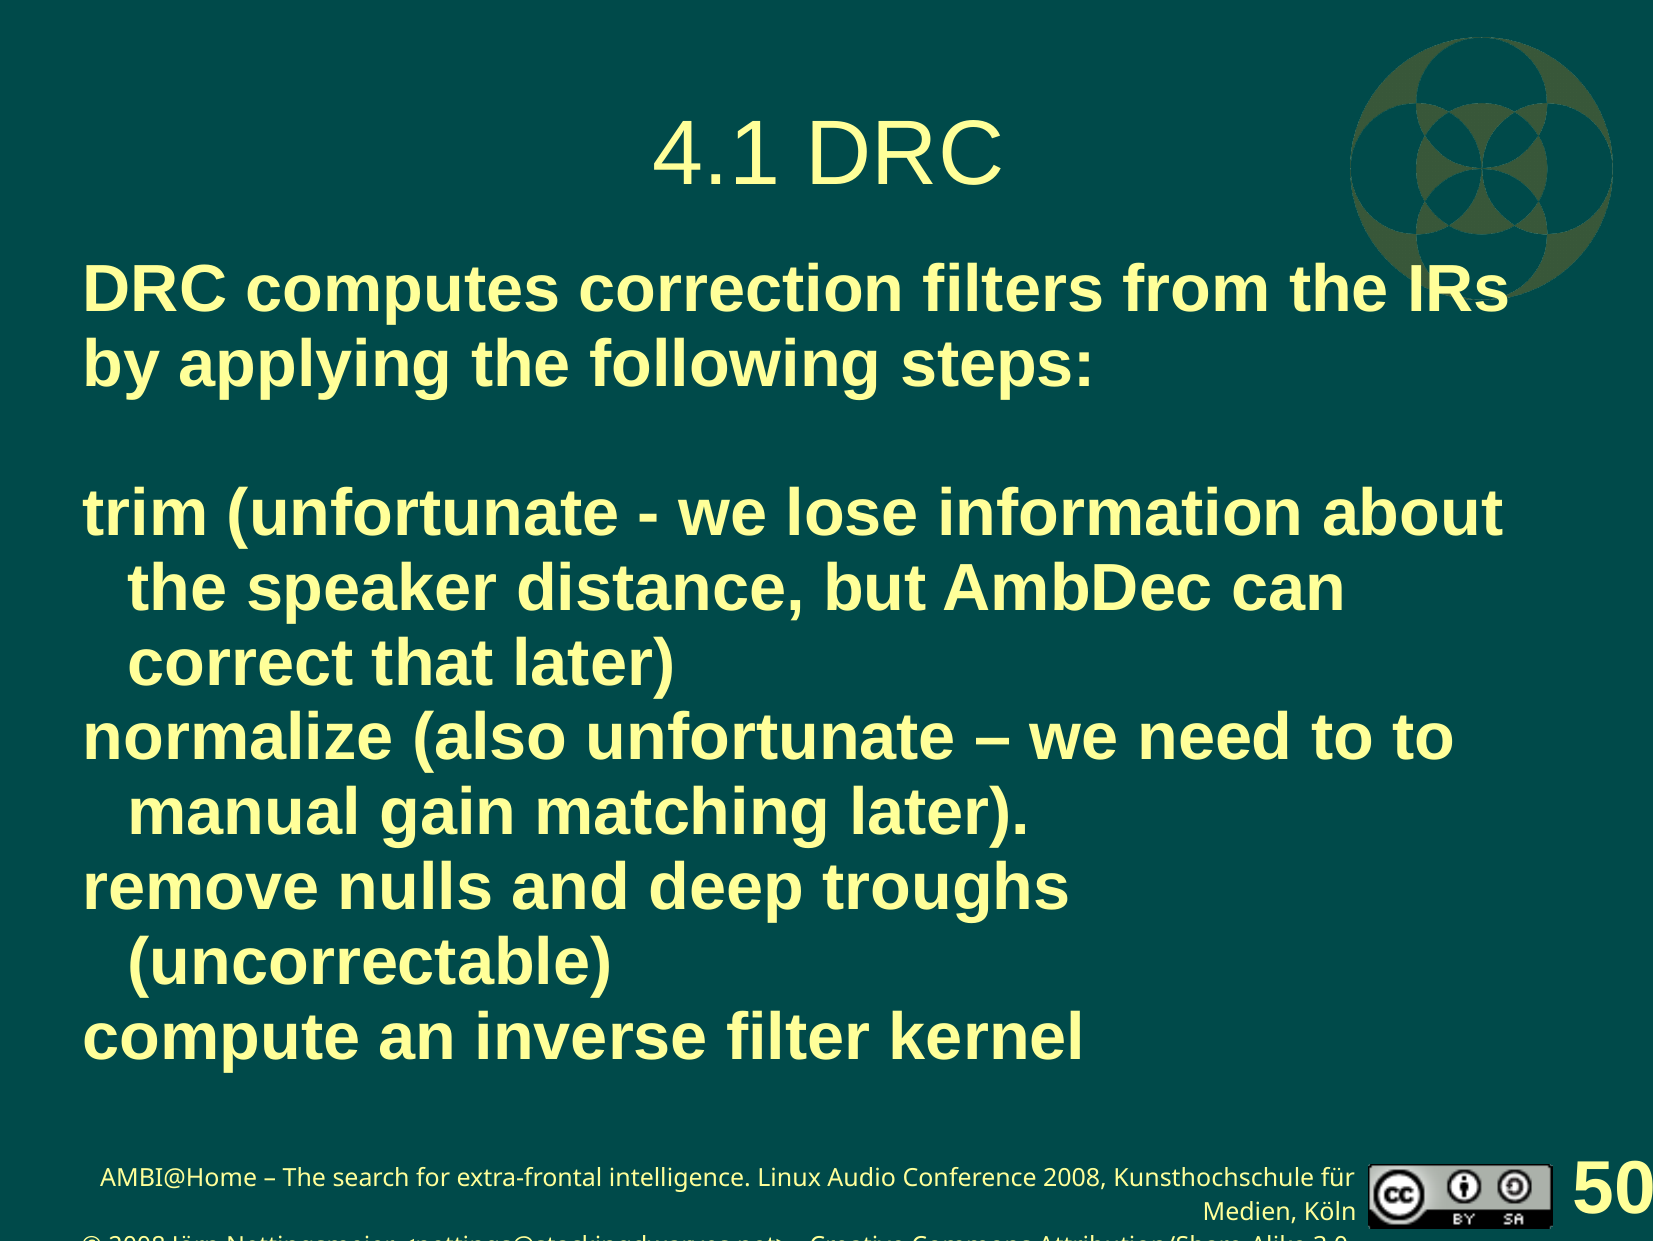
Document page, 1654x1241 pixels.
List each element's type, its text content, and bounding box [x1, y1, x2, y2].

picture [1368, 1164, 1553, 1229]
subtitle DRC computes correction filters from the IRs by applying the following steps: trim (unfortunate - we lose information about the speaker distance, but AmbDec can correct that later) normalize (also unfortunate – we need to to manual gain matching later). remove nulls and deep troughs (uncorrectable) compute an inverse filter kernel [82, 250, 1571, 1149]
title 4.1 DRC [82, 56, 1576, 250]
picture [1350, 37, 1613, 300]
